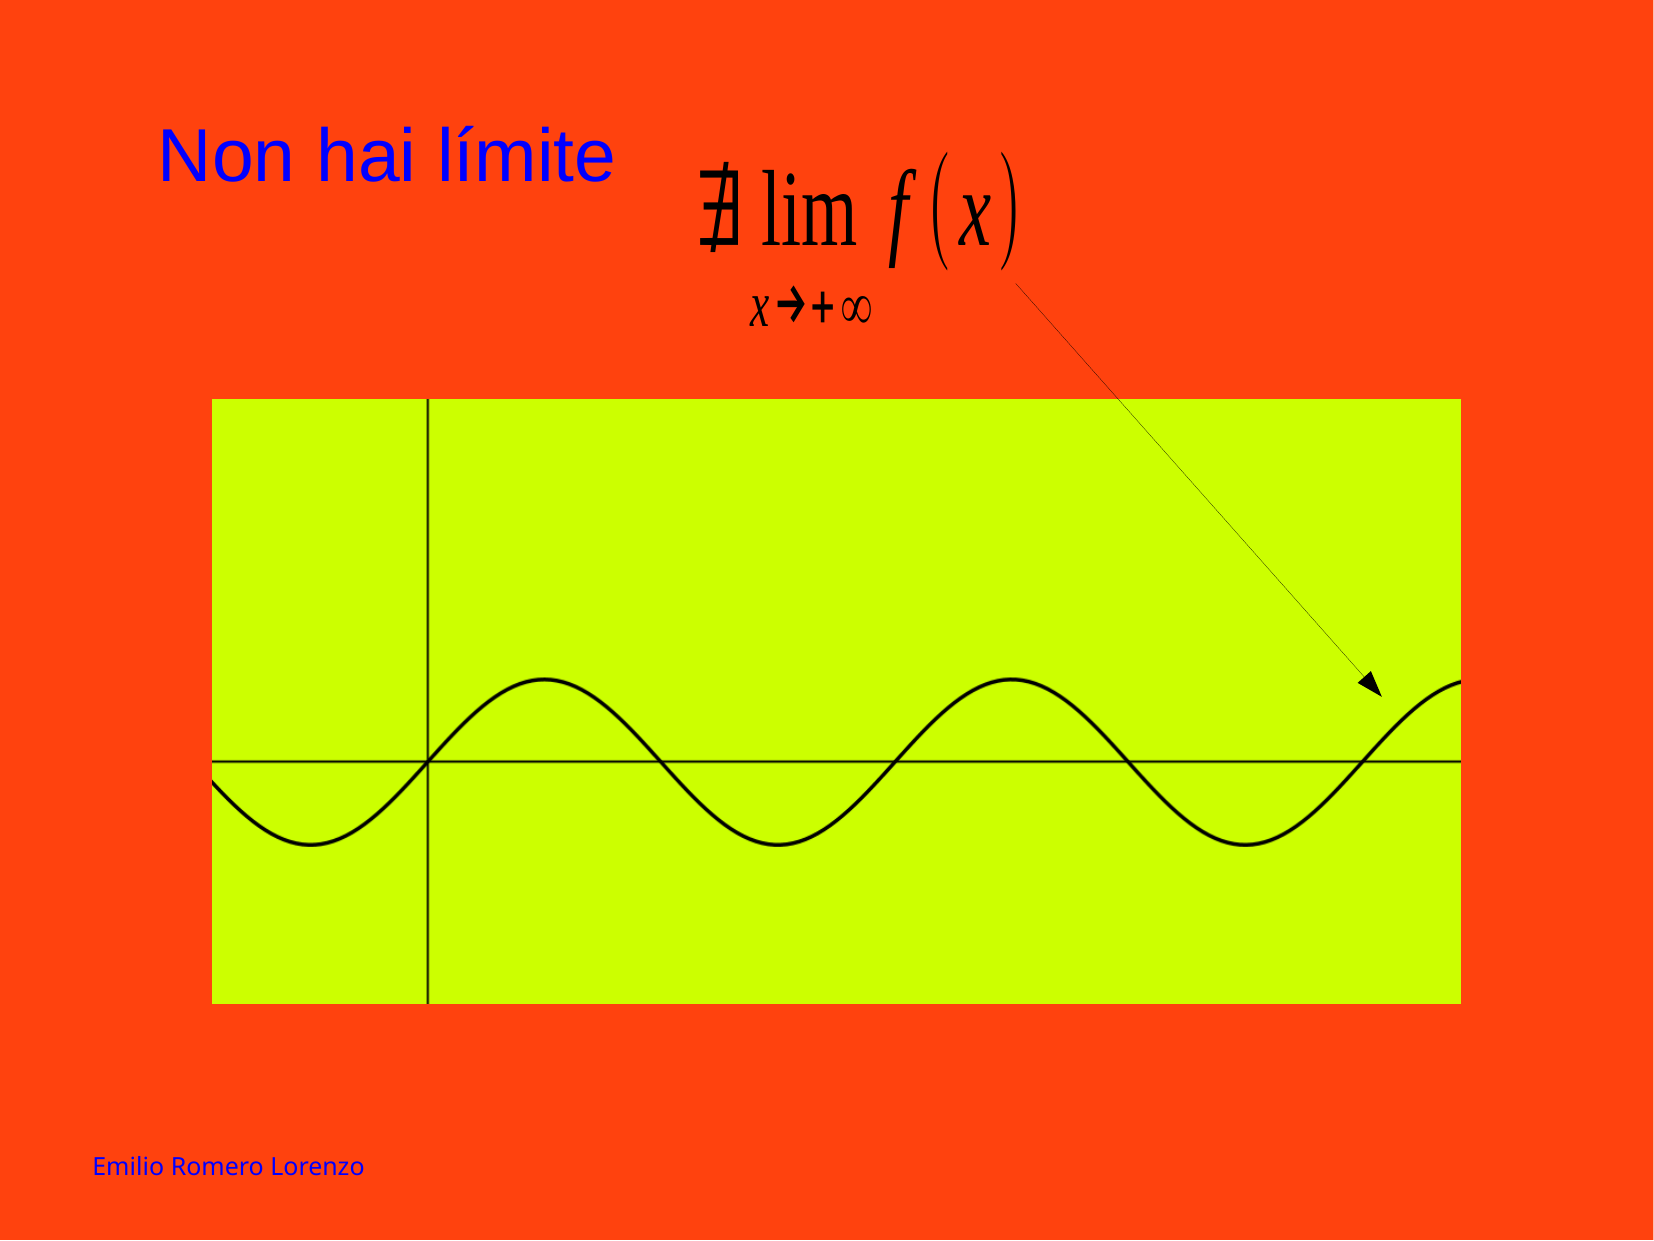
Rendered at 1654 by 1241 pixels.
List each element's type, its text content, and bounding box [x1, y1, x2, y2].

text_box Non hai límite [143, 106, 632, 206]
chart [685, 147, 1034, 343]
text_box Emilio Romero Lorenzo [69, 1133, 379, 1205]
picture [212, 399, 1461, 1004]
